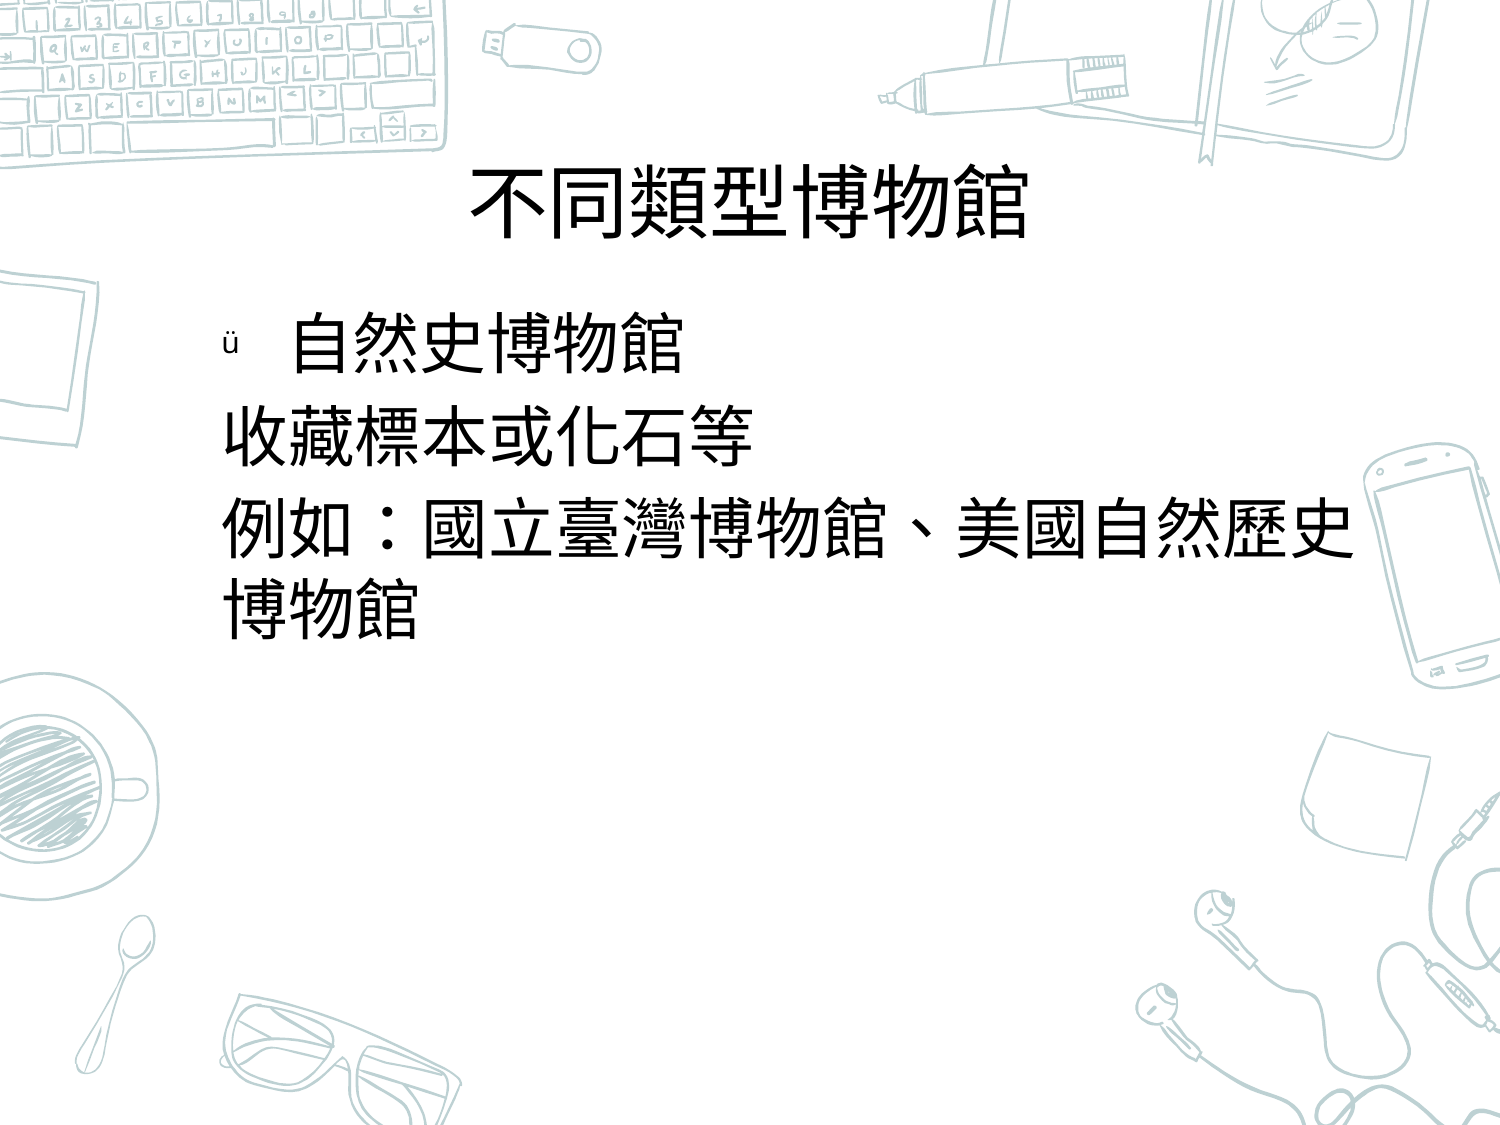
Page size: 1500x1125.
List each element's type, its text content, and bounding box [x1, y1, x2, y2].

list 自然史博物館 收藏標本或化石等 例如：國立臺灣博物館、美國自然歷史博物館 [185, 287, 1424, 1125]
title 不同類型博物館 [185, 136, 1315, 264]
